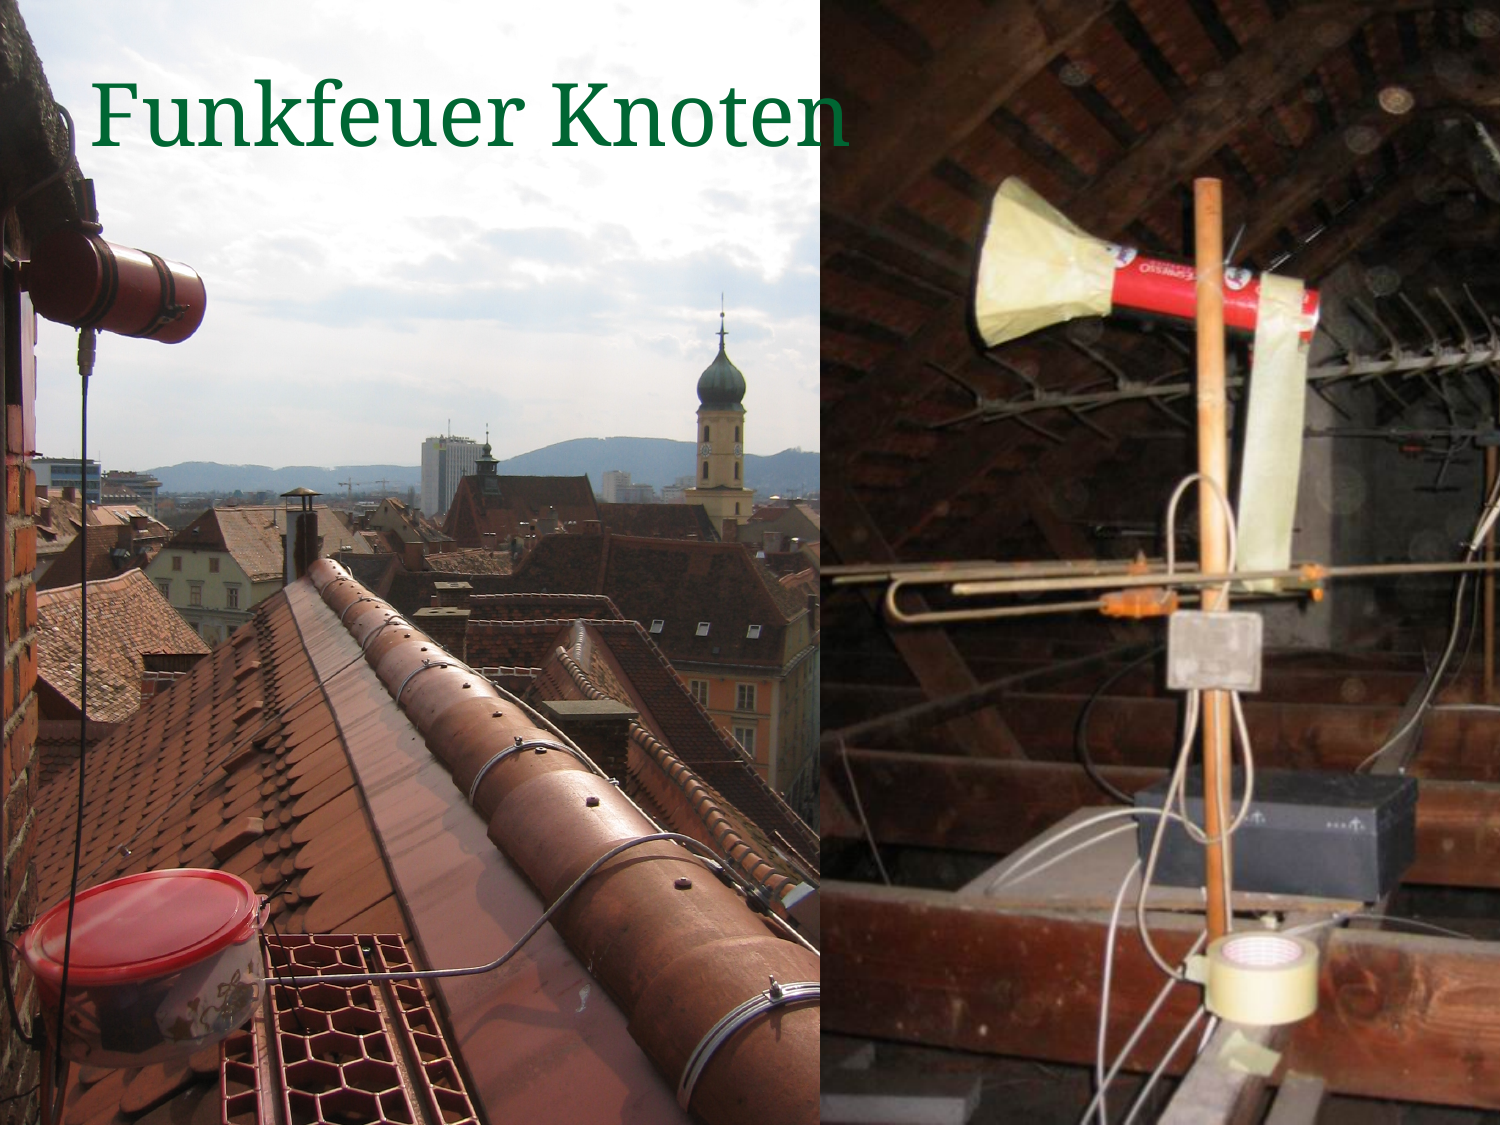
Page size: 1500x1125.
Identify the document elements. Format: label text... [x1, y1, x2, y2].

picture [0, 0, 1500, 1125]
title Funkfeuer Knoten [75, 45, 1426, 233]
